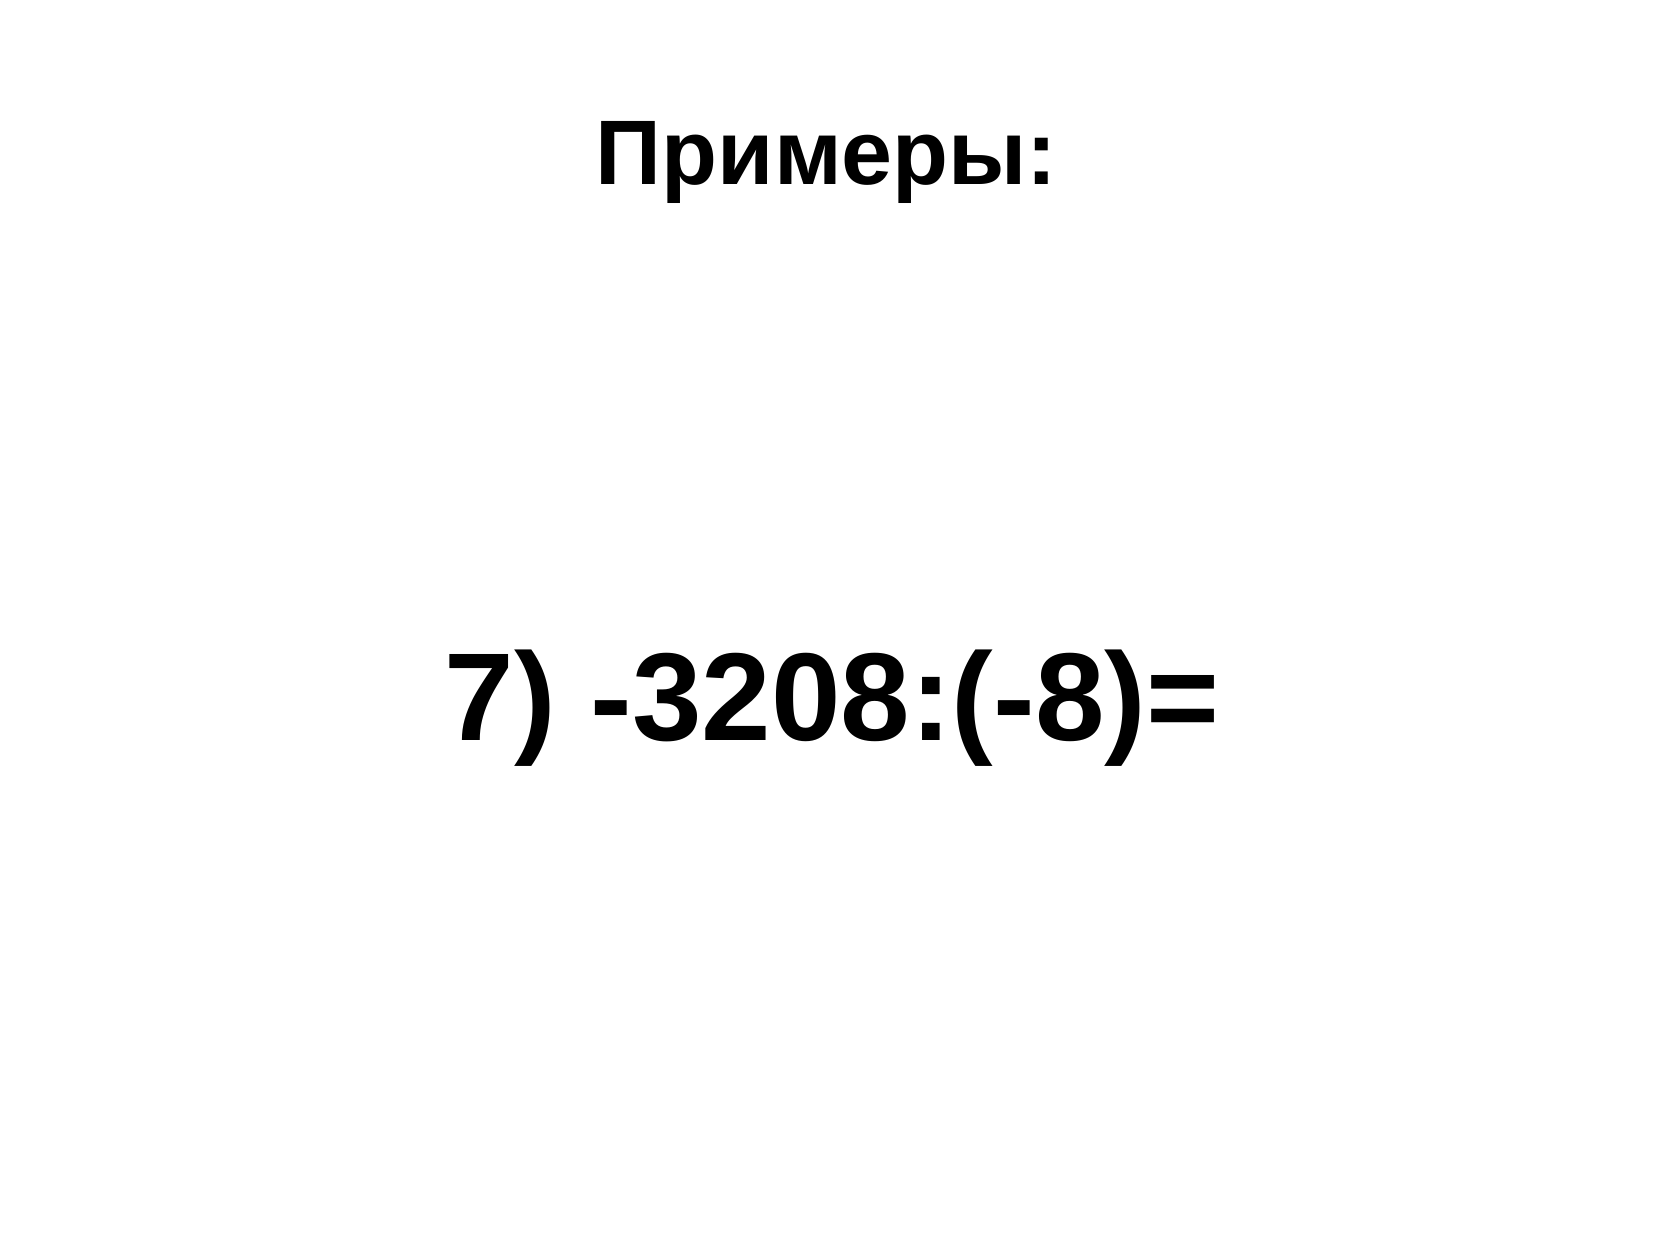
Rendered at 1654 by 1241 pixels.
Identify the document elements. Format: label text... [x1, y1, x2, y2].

title Примеры: [82, 56, 1571, 250]
subtitle 7) -3208:(-8)= [88, 295, 1577, 1099]
